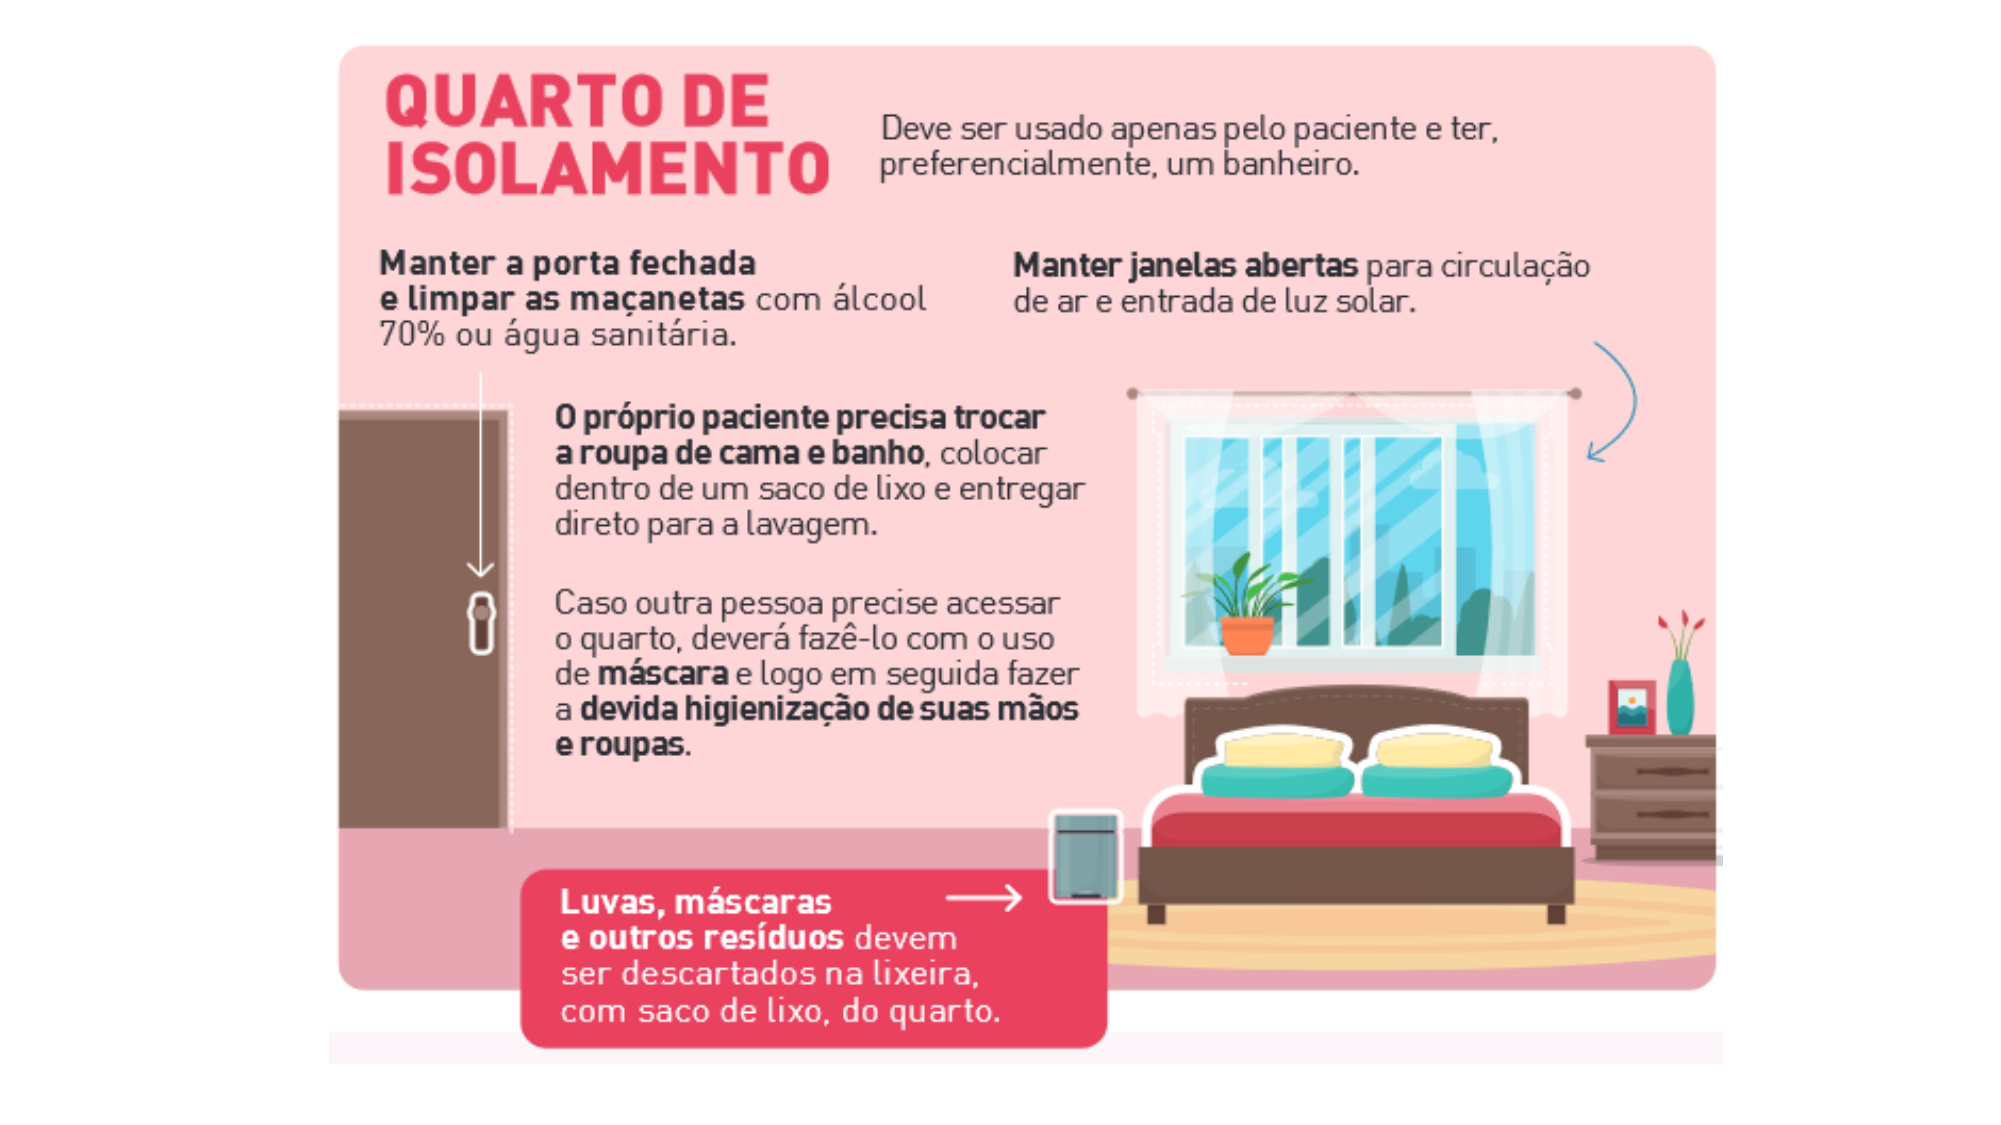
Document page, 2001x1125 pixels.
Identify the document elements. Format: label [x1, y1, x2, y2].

picture [329, 40, 1723, 1064]
